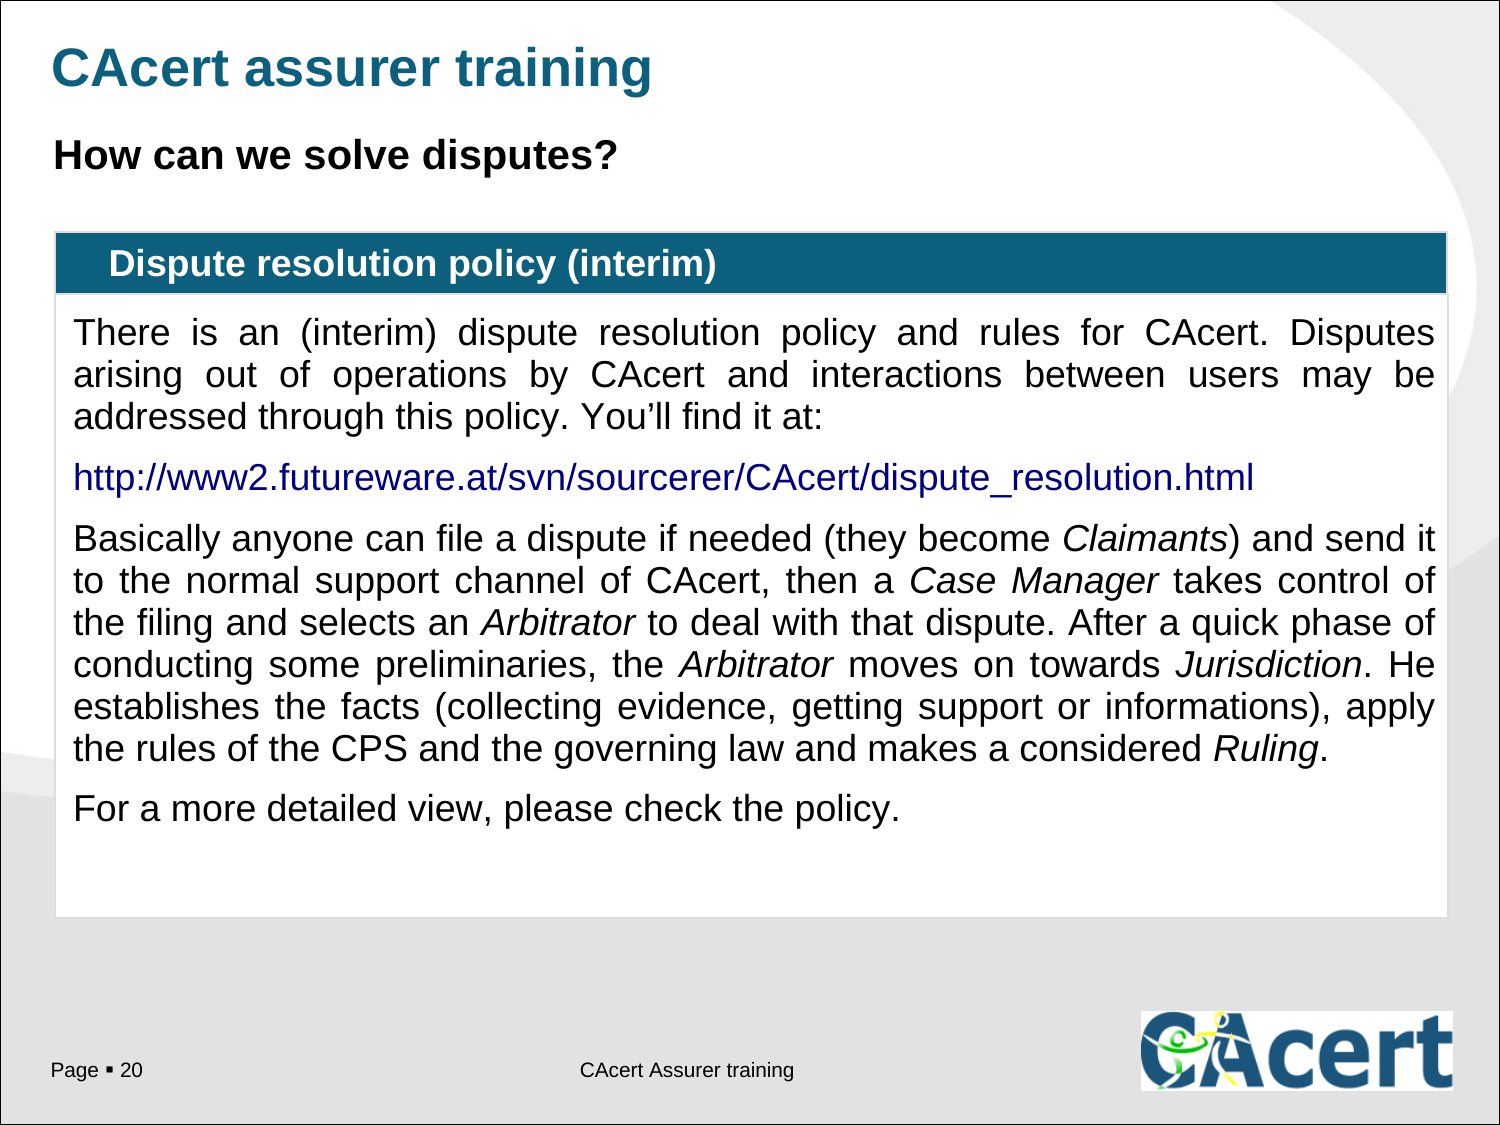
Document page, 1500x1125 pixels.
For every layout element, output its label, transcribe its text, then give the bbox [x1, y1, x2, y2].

title CAcert assurer training [51, 19, 1450, 118]
text_box Dispute resolution policy (interim) [55, 232, 1447, 294]
text_box How can we solve disputes? [53, 125, 1448, 185]
text_box There is an (interim) dispute resolution policy and rules for CAcert. Disputes arising out of operations by CAcert and interactions between users may be addressed through this policy. You’ll find it at: http://www2.futureware.at/svn/sourcerer/CAcert/dispute_resolution.html Basically anyone can file a dispute if needed (they become Claimants) and send it to the normal support channel of CAcert, then a Case Manager takes control of the filing and selects an Arbitrator to deal with that dispute. After a quick phase of conducting some preliminaries, the Arbitrator moves on towards Jurisdiction. He establishes the facts (collecting evidence, getting support or informations), apply the rules of the CPS and the governing law and makes a considered Ruling. For a more detailed view, please check the policy. [55, 294, 1448, 919]
picture [1, 1, 1499, 1124]
